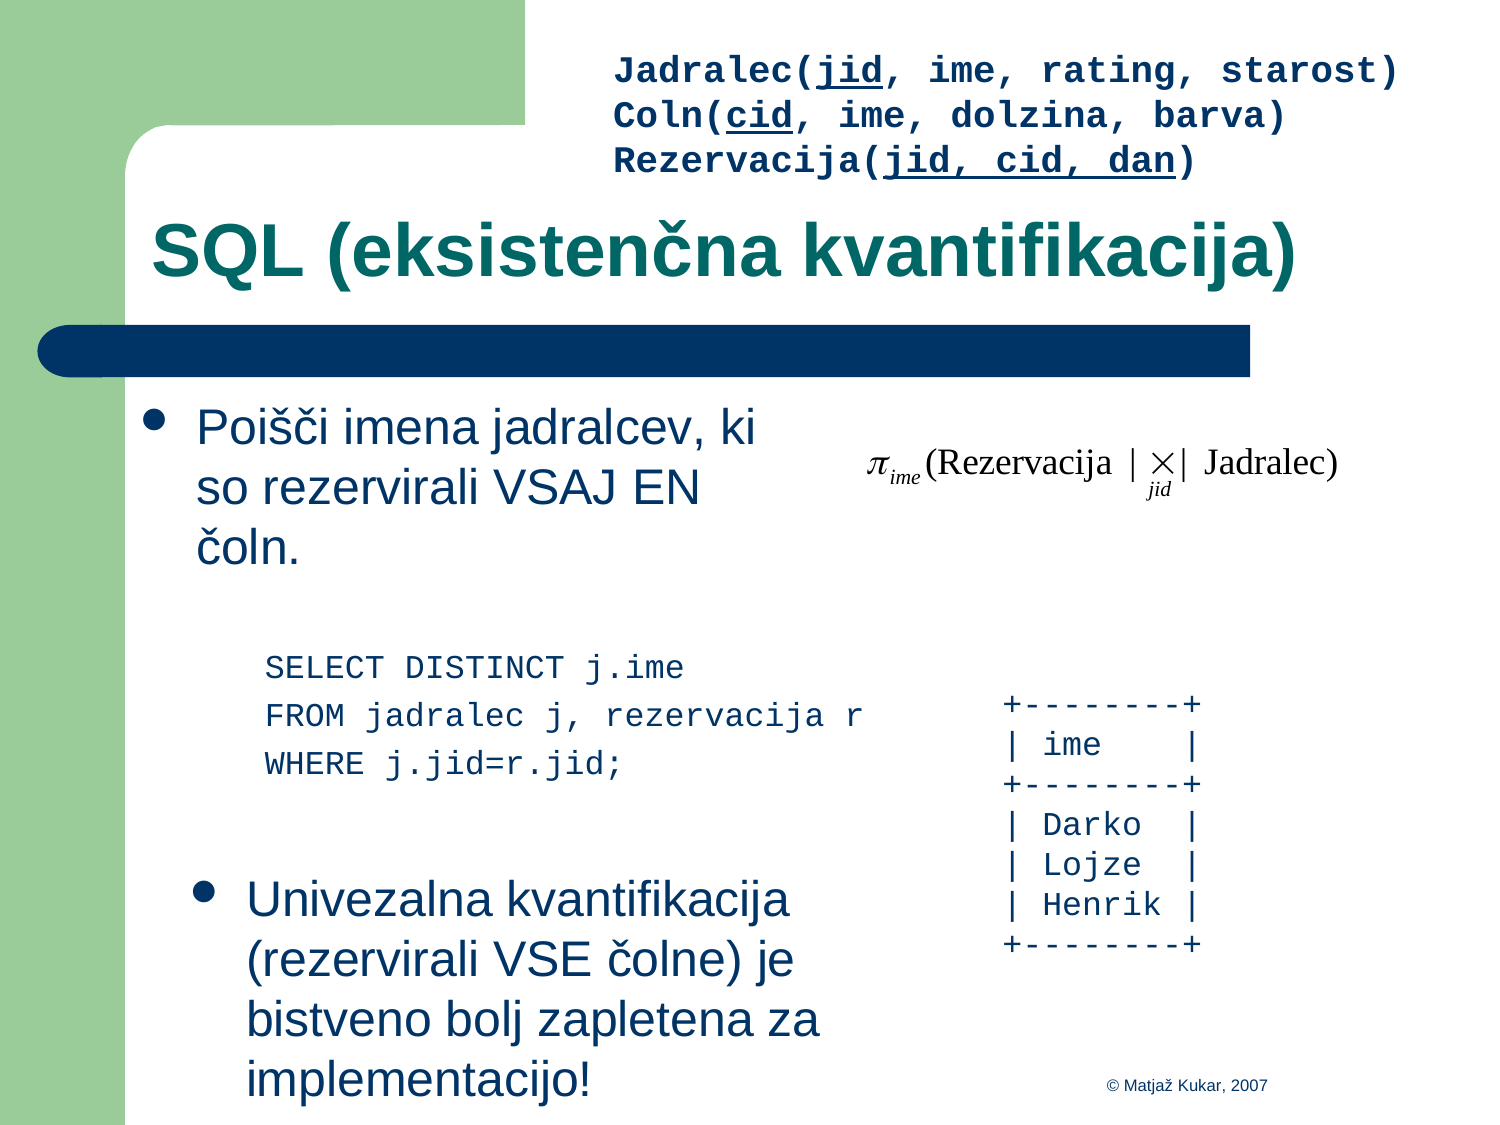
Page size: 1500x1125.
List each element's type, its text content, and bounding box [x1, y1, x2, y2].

text_box Jadralec(jid, ime, rating, starost) Coln(cid, ime, dolzina, barva) Rezervacija(jid, cid, dan) [523, 37, 1416, 188]
text_box +--------+ | ime | +--------+ | Darko | | Lojze | | Henrik | +--------+ [987, 674, 1500, 970]
chart [862, 437, 1347, 510]
list SELECT DISTINCT j.ime FROM jadralec j, rezervacija r WHERE j.jid=r.jid; Univezalna kvantifikacija (rezervirali VSE čolne) je bistveno bolj zapletena za implementacijo! [174, 637, 888, 1125]
text_box © Matjaž Kukar, 2007 [949, 1025, 1426, 1103]
list Poišči imena jadralcev, ki so rezervirali VSAJ EN čoln. [125, 387, 801, 1018]
title SQL (eksistenčna kvantifikacija) [136, 136, 1414, 301]
